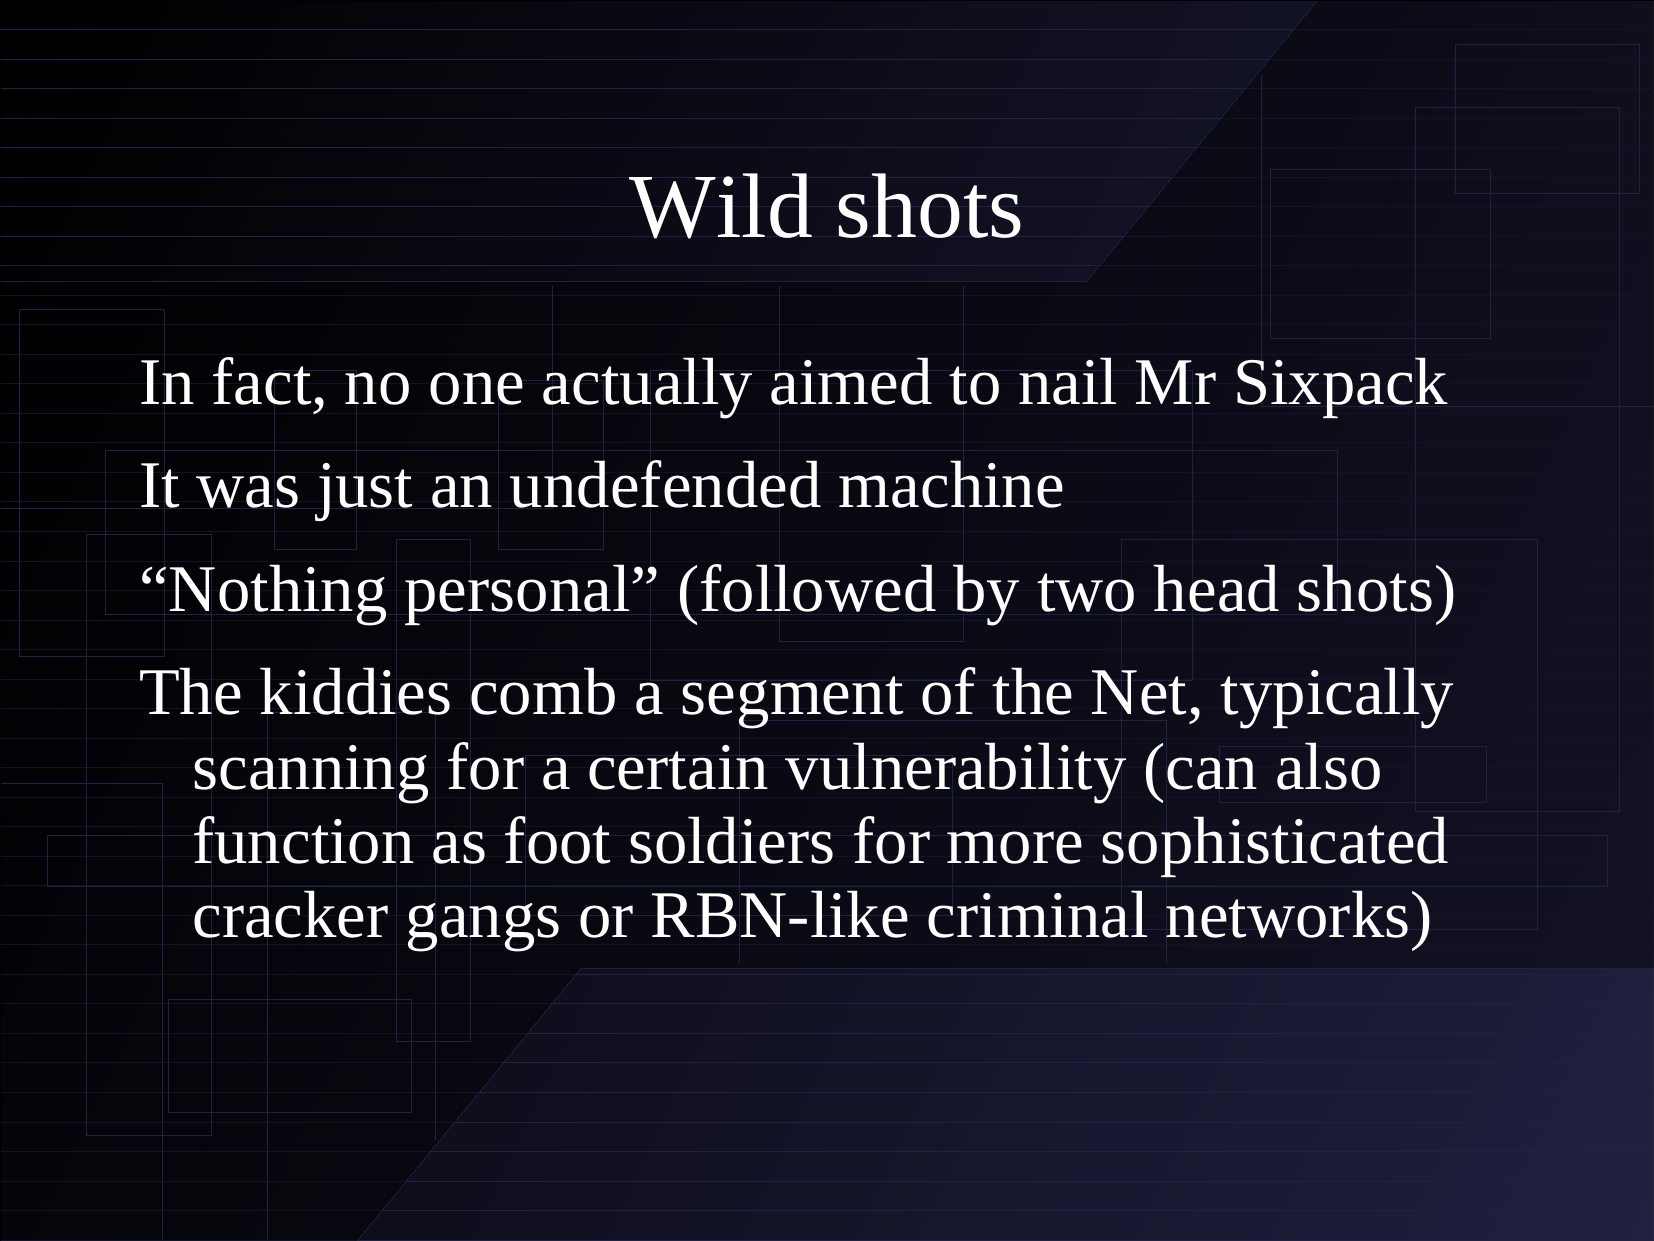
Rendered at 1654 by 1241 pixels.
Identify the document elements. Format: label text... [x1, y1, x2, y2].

title Wild shots [121, 102, 1534, 311]
list In fact, no one actually aimed to nail Mr Sixpack It was just an undefended machine “Nothing personal” (followed by two head shots) The kiddies comb a segment of the Net, typically scanning for a certain vulnerability (can also function as foot soldiers for more sophisticated cracker gangs or RBN-like criminal networks) [121, 344, 1534, 1127]
